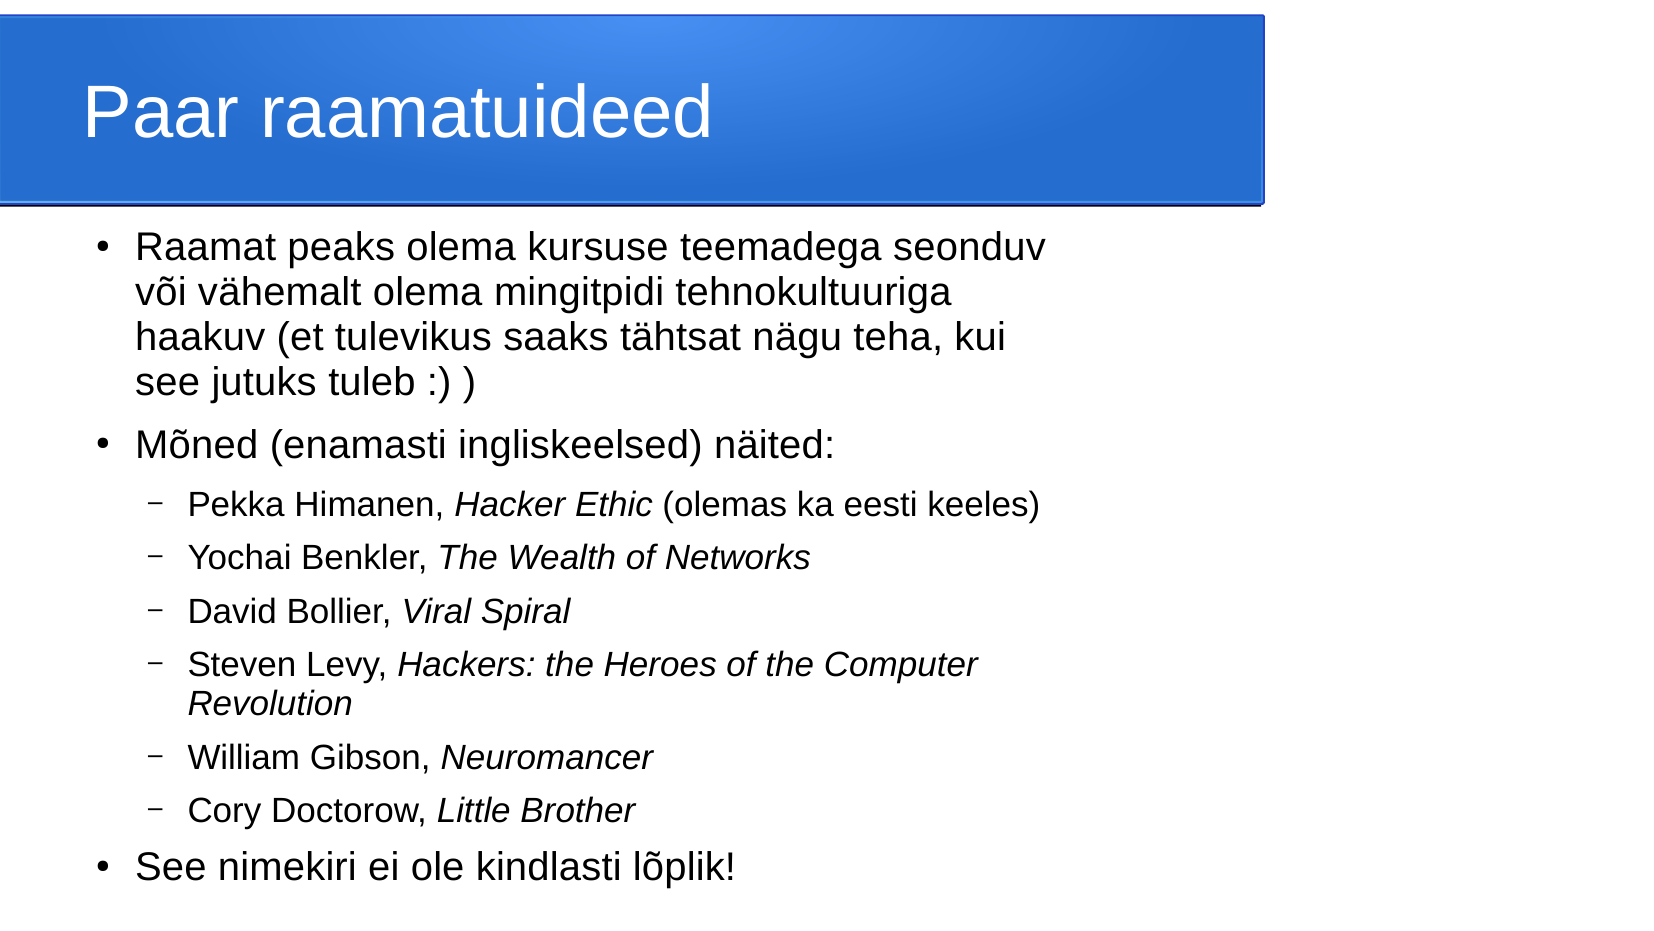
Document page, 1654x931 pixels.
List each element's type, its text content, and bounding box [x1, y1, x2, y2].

list Raamat peaks olema kursuse teemadega seonduv või vähemalt olema mingitpidi tehnokultuuriga haakuv (et tulevikus saaks tähtsat nägu teha, kui see jutuks tuleb :) ) Mõned (enamasti ingliskeelsed) näited: Pekka Himanen, Hacker Ethic (olemas ka eesti keeles) Yochai Benkler, The Wealth of Networks David Bollier, Viral Spiral Steven Levy, Hackers: the Heroes of the Computer Revolution William Gibson, Neuromancer Cory Doctorow, Little Brother See nimekiri ei ole kindlasti lõplik! [82, 224, 1063, 898]
title Paar raamatuideed [82, 35, 1235, 189]
